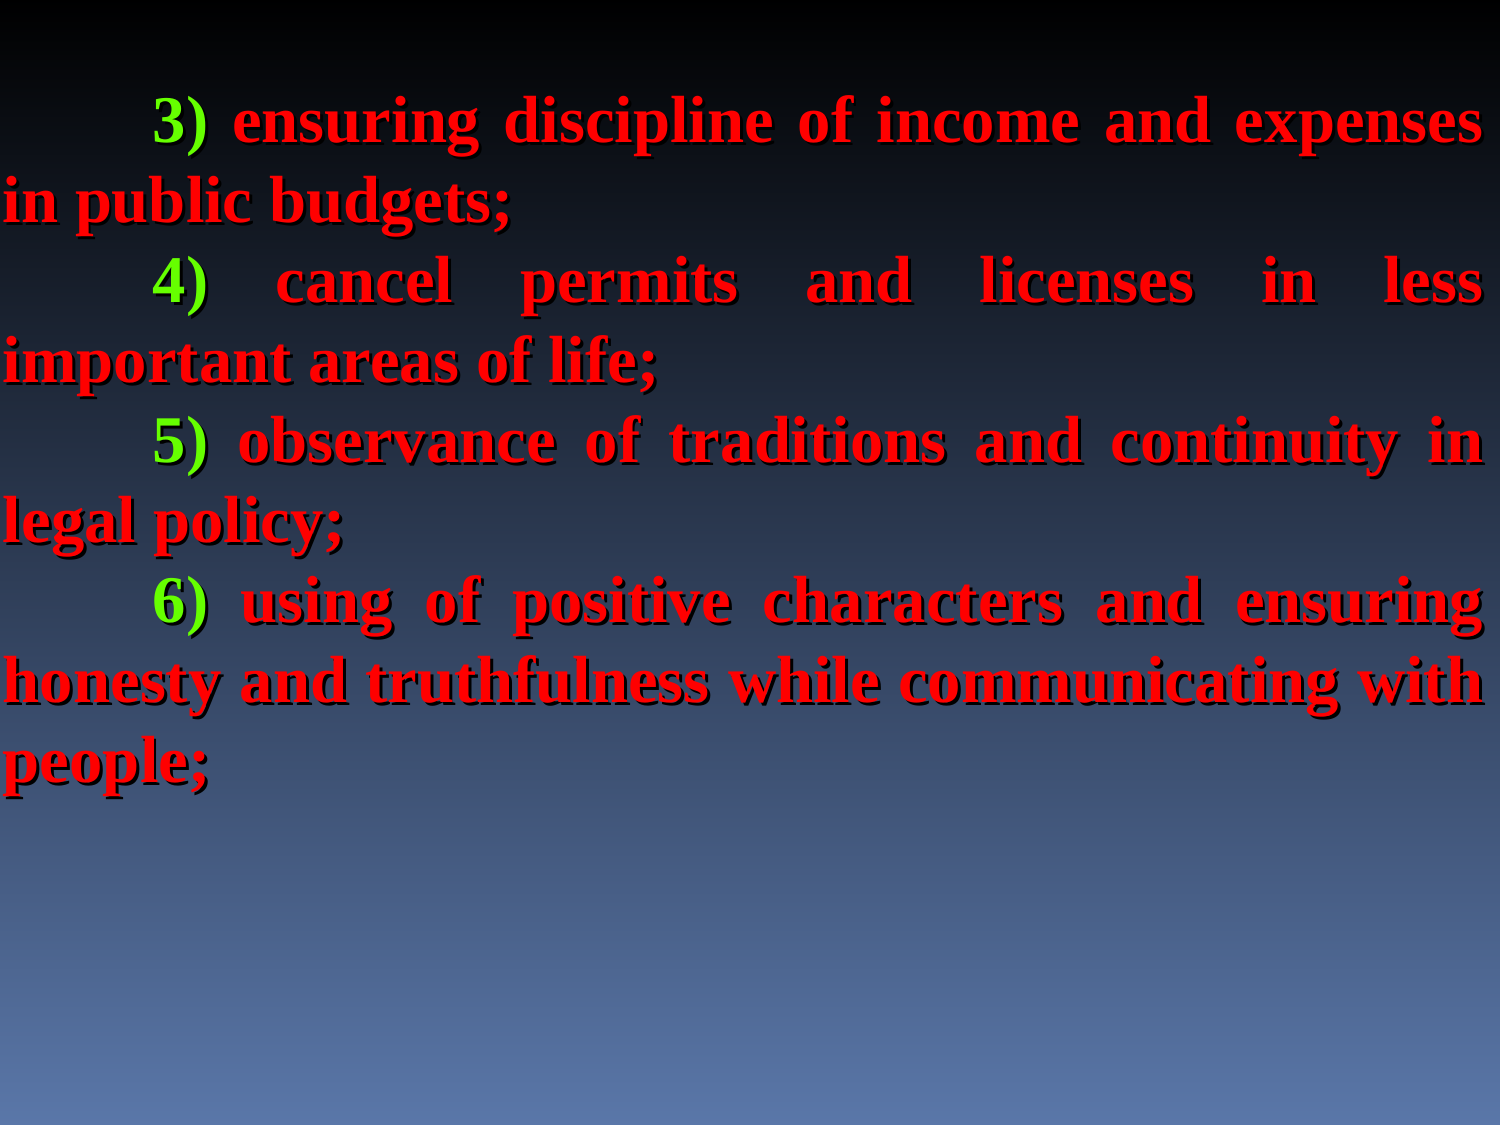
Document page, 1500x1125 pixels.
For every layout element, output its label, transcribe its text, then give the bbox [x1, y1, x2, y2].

text_box 3) ensuring discipline of income and expenses in public budgets; 4) cancel permits and licenses in less important areas of life; 5) observance of traditions and continuity in legal policy; 6) using of positive characters and ensuring honesty and truthfulness while communicating with people; [0, 0, 1500, 884]
